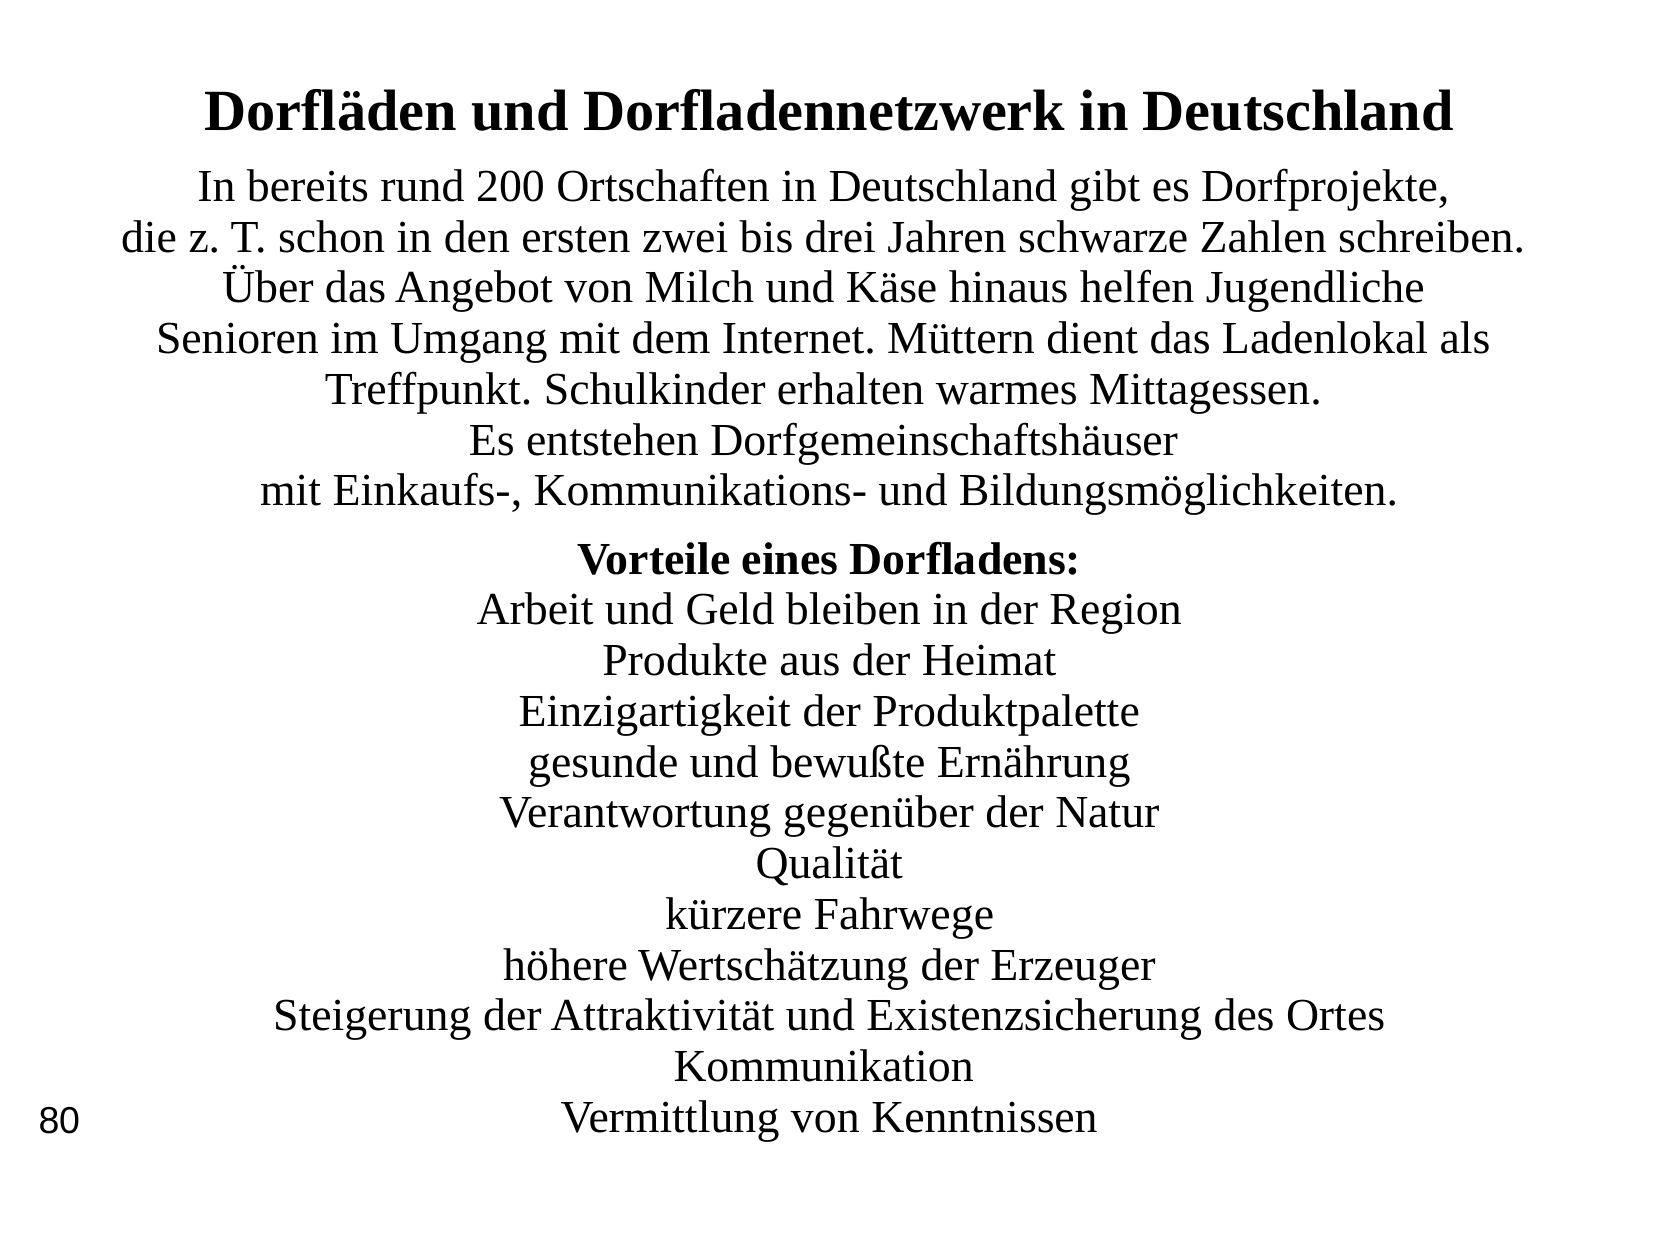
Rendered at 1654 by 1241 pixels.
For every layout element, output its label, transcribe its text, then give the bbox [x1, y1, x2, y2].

text_box <Foliennummer> [23, 1092, 337, 1163]
text_box Dorfläden und Dorfladennetzwerk in Deutschland In bereits rund 200 Ortschaften in Deutschland gibt es Dorfprojekte, die z. T. schon in den ersten zwei bis drei Jahren schwarze Zahlen schreiben. Über das Angebot von Milch und Käse hinaus helfen Jugendliche Senioren im Umgang mit dem Internet. Müttern dient das Ladenlokal als Treffpunkt. Schulkinder erhalten warmes Mittagessen. Es entstehen Dorfgemeinschaftshäuser mit Einkaufs-, Kommunikations- und Bildungsmöglichkeiten. Vorteile eines Dorfladens: Arbeit und Geld bleiben in der Region Produkte aus der Heimat Einzigartigkeit der Produktpalette gesunde und bewußte Ernährung Verantwortung gegenüber der Natur Qualität kürzere Fahrwege höhere Wertschätzung der Erzeuger Steigerung der Attraktivität und Existenzsicherung des Ortes Kommunikation Vermittlung von Kenntnissen [106, 70, 1571, 1156]
